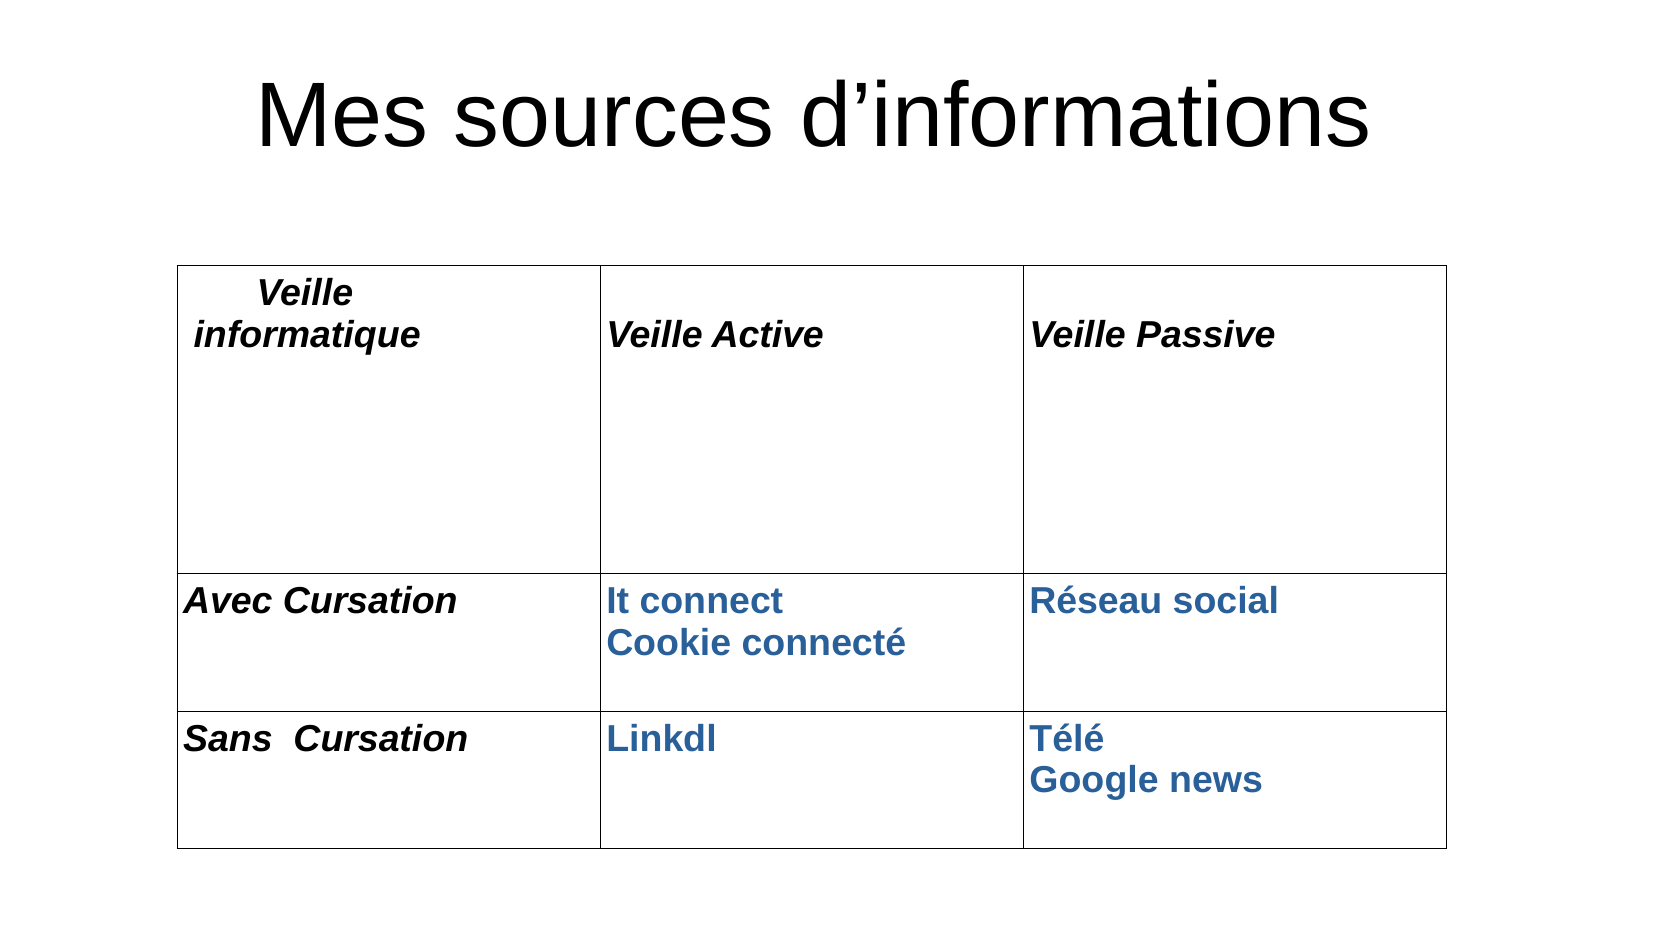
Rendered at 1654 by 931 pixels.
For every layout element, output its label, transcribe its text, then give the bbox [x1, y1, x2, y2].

table_cell Télé Google news [1024, 712, 1446, 848]
table_cell Réseau social [1024, 574, 1446, 711]
table_cell Linkdl [601, 712, 1023, 848]
table_header Veille Active [601, 266, 1023, 573]
table_cell It connect Cookie connecté [601, 574, 1023, 711]
title Mes sources d’informations [82, 37, 1571, 193]
table_header Veille Passive [1024, 266, 1446, 573]
table_cell Sans Cursation [178, 712, 600, 848]
table_header Veille informatique [178, 266, 600, 573]
table_cell Avec Cursation [178, 574, 600, 711]
